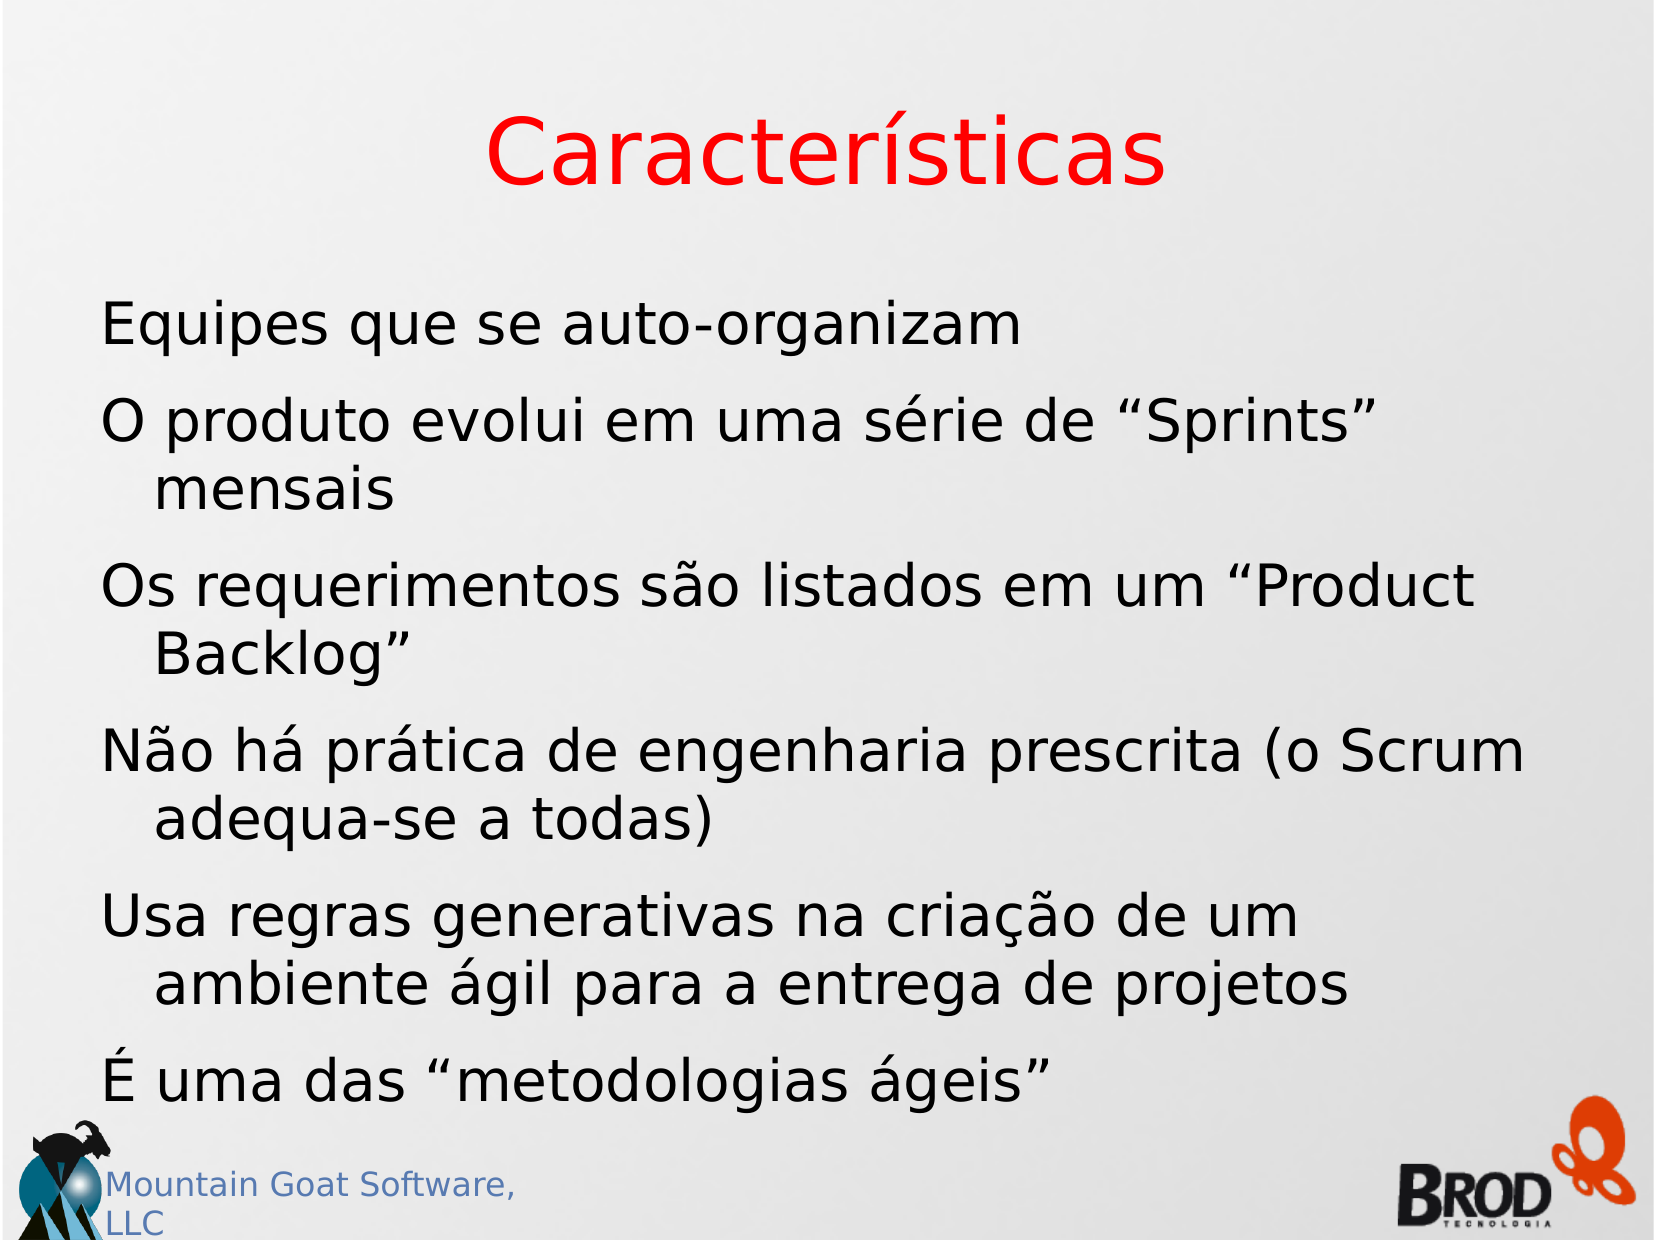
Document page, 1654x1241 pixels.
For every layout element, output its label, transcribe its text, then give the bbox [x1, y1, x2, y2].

list Equipes que se auto-organizam O produto evolui em uma série de “Sprints” mensais Os requerimentos são listados em um “Product Backlog” Não há prática de engenharia prescrita (o Scrum adequa-se a todas) Usa regras generativas na criação de um ambiente ágil para a entrega de projetos É uma das “metodologias ágeis” [82, 290, 1571, 1116]
picture [2, 0, 1654, 1241]
title Características [82, 49, 1571, 257]
